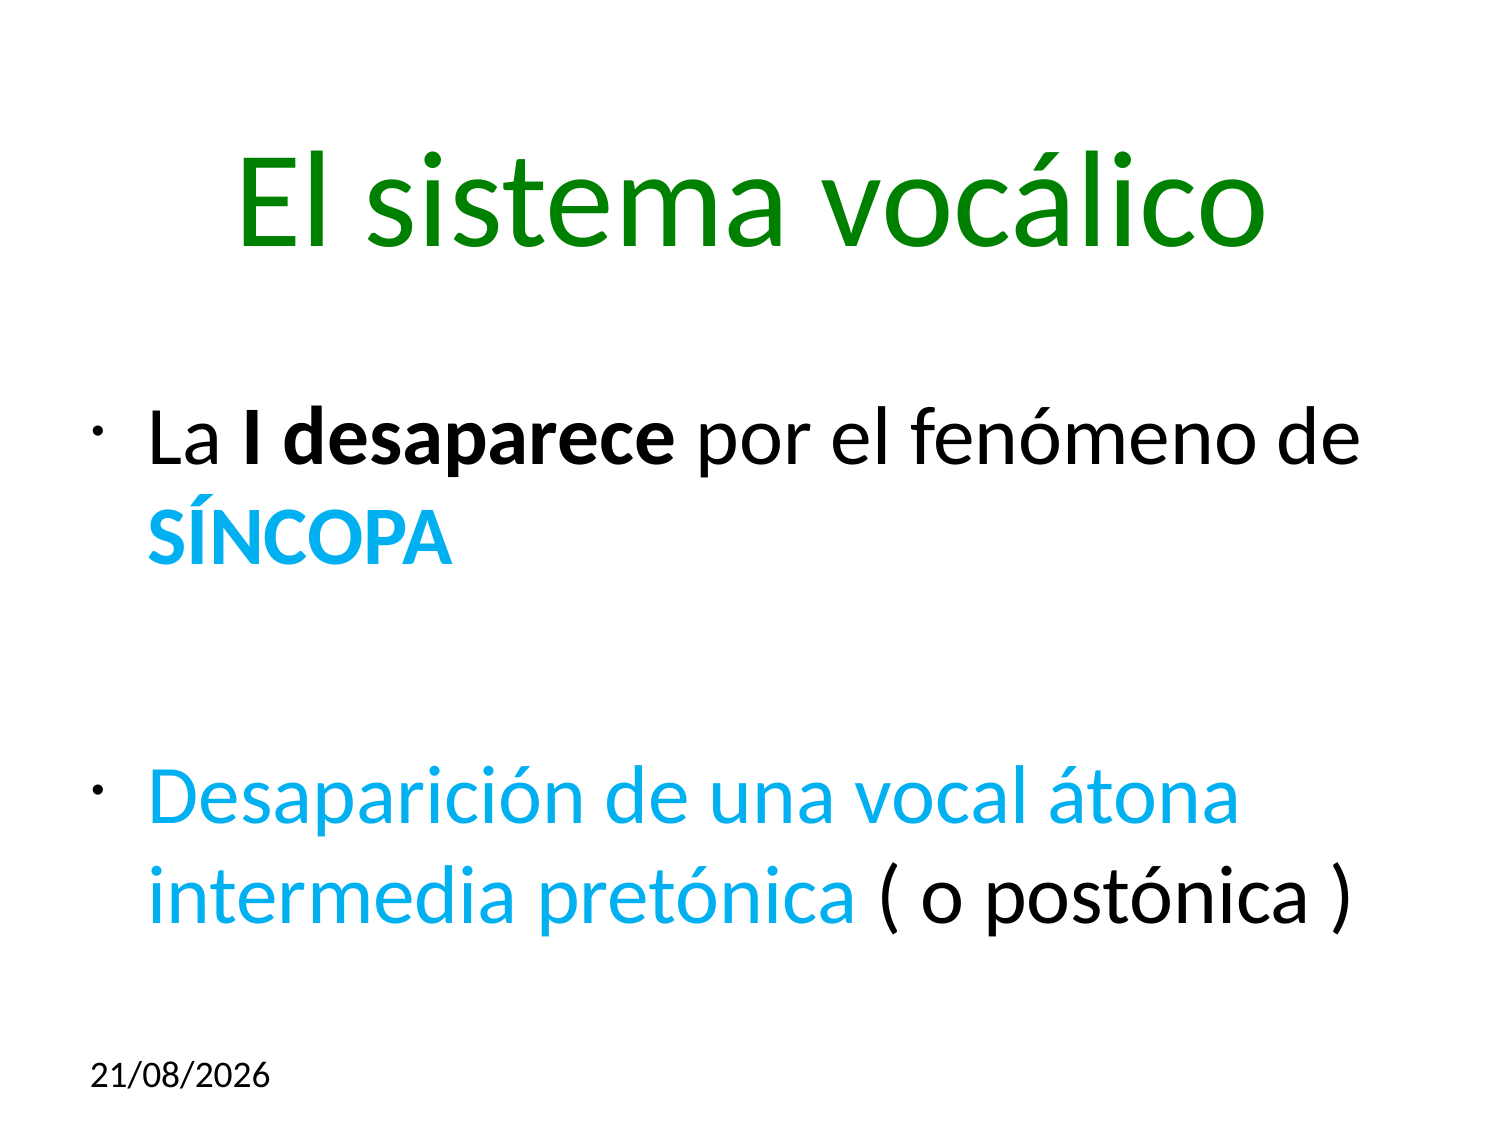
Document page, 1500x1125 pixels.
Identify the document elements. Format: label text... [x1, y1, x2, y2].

list La I desaparece por el fenómeno de SÍNCOPA Desaparición de una vocal átona intermedia pretónica ( o postónica ) [76, 373, 1427, 1024]
title El sistema vocálico [76, 101, 1427, 290]
